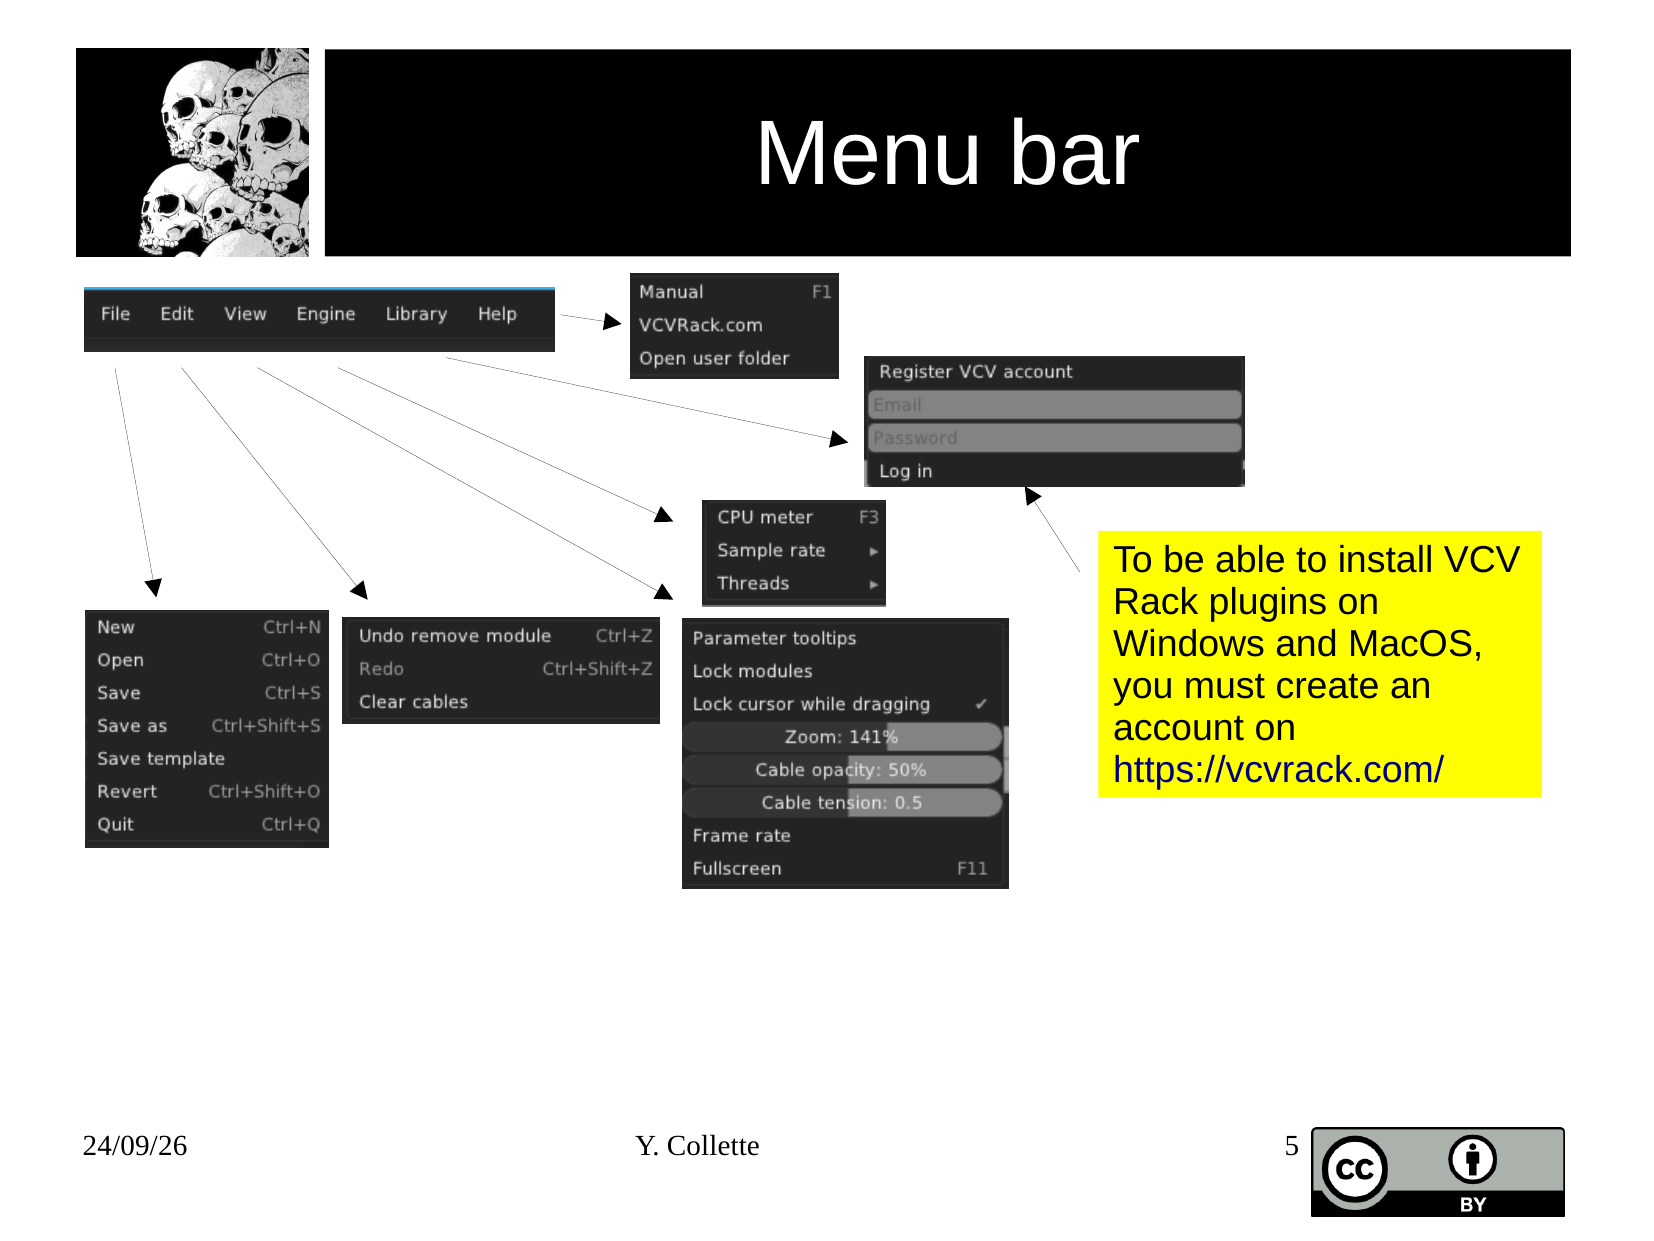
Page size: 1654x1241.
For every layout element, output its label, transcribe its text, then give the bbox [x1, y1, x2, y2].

picture [85, 610, 329, 848]
picture [630, 273, 839, 379]
picture [342, 617, 660, 724]
picture [76, 48, 309, 257]
picture [702, 500, 886, 607]
title Menu bar [324, 49, 1571, 257]
picture [84, 287, 555, 352]
picture [1311, 1127, 1565, 1217]
picture [864, 356, 1245, 487]
picture [682, 618, 1009, 889]
text_box To be able to install VCV Rack plugins on Windows and MacOS, you must create an account on https://vcvrack.com/ [1098, 530, 1542, 798]
